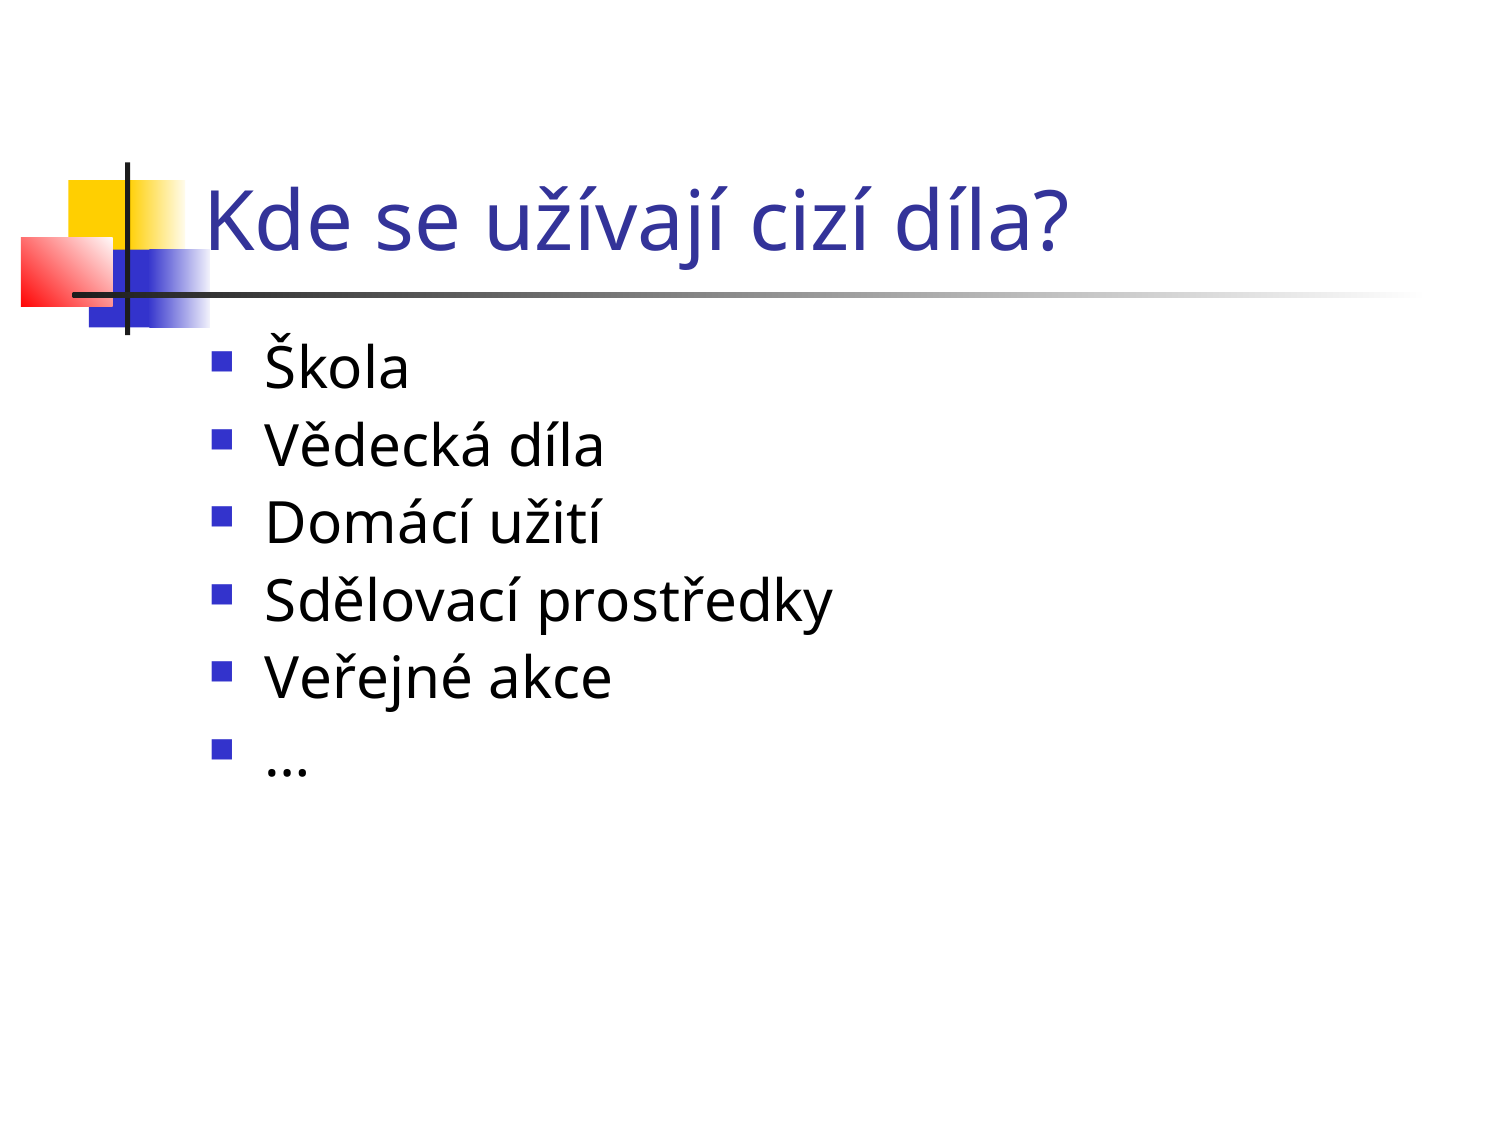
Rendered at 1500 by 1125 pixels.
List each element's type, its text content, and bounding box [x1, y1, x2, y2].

title Kde se užívají cizí díla? [188, 35, 1468, 276]
list Škola Vědecká díla Domácí užití Sdělovací prostředky Veřejné akce … [193, 330, 1471, 875]
